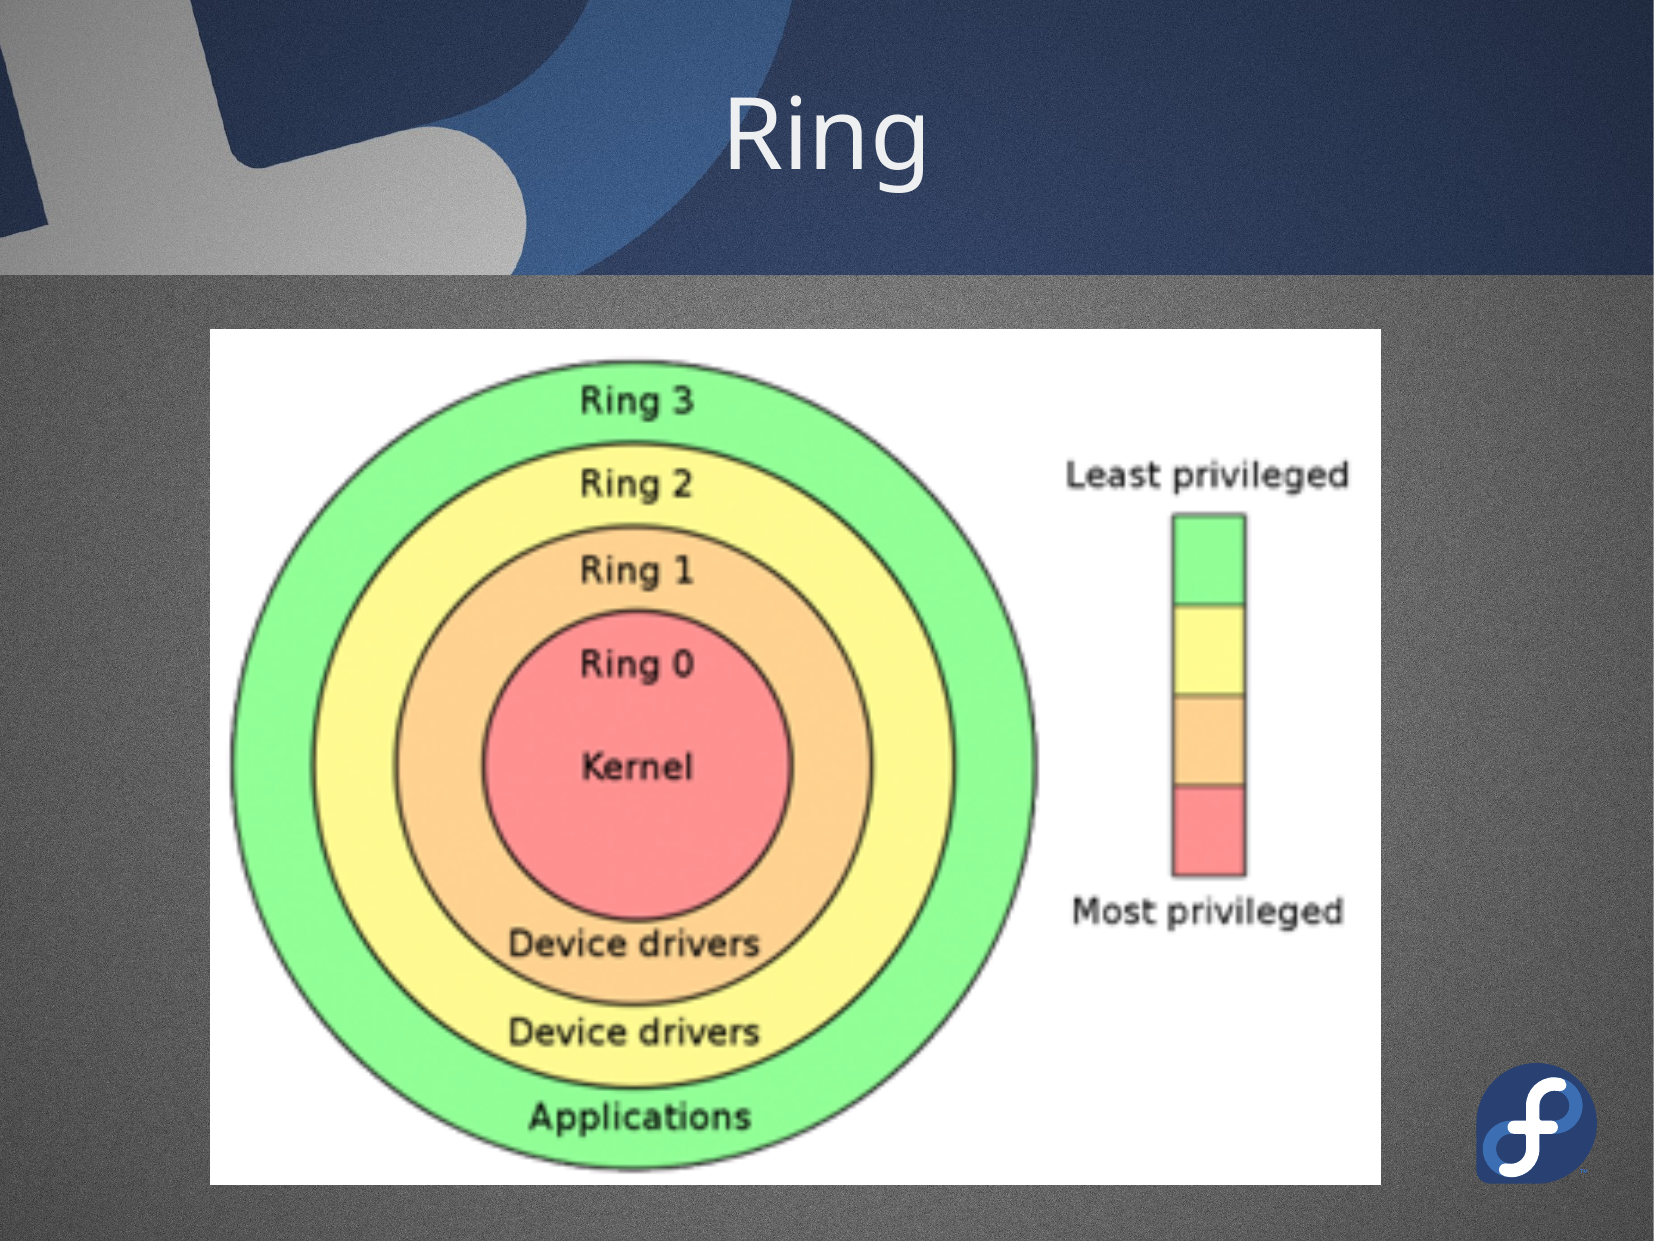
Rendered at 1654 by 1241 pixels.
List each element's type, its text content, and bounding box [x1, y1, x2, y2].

picture [0, 0, 1654, 1241]
text_box Ring [88, 29, 1565, 237]
